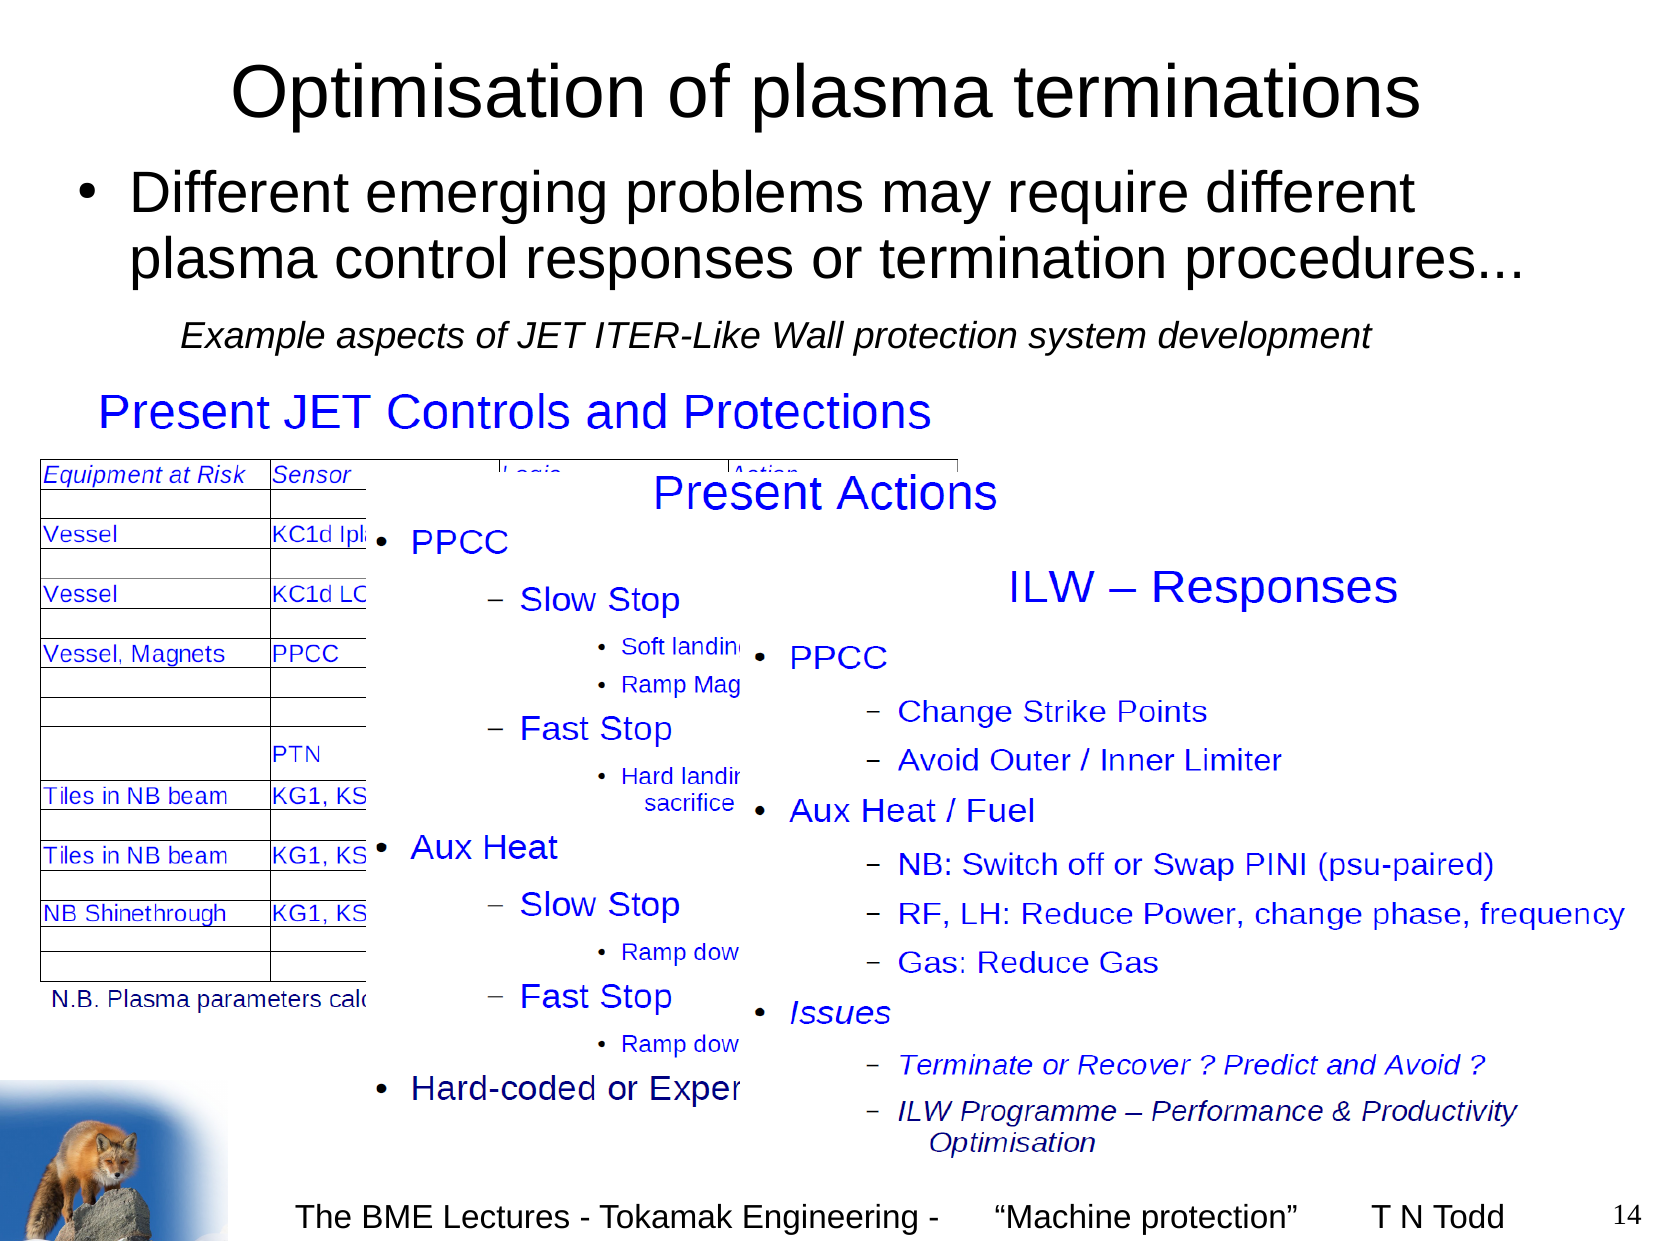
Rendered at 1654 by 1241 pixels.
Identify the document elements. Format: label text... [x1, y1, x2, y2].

text_box Example aspects of JET ITER-Like Wall protection system development [165, 308, 1397, 364]
picture [28, 388, 1630, 1162]
list Different emerging problems may require different plasma control responses or termination procedures... [59, 160, 1583, 308]
picture [0, 1080, 228, 1241]
title Optimisation of plasma terminations [82, 17, 1571, 166]
